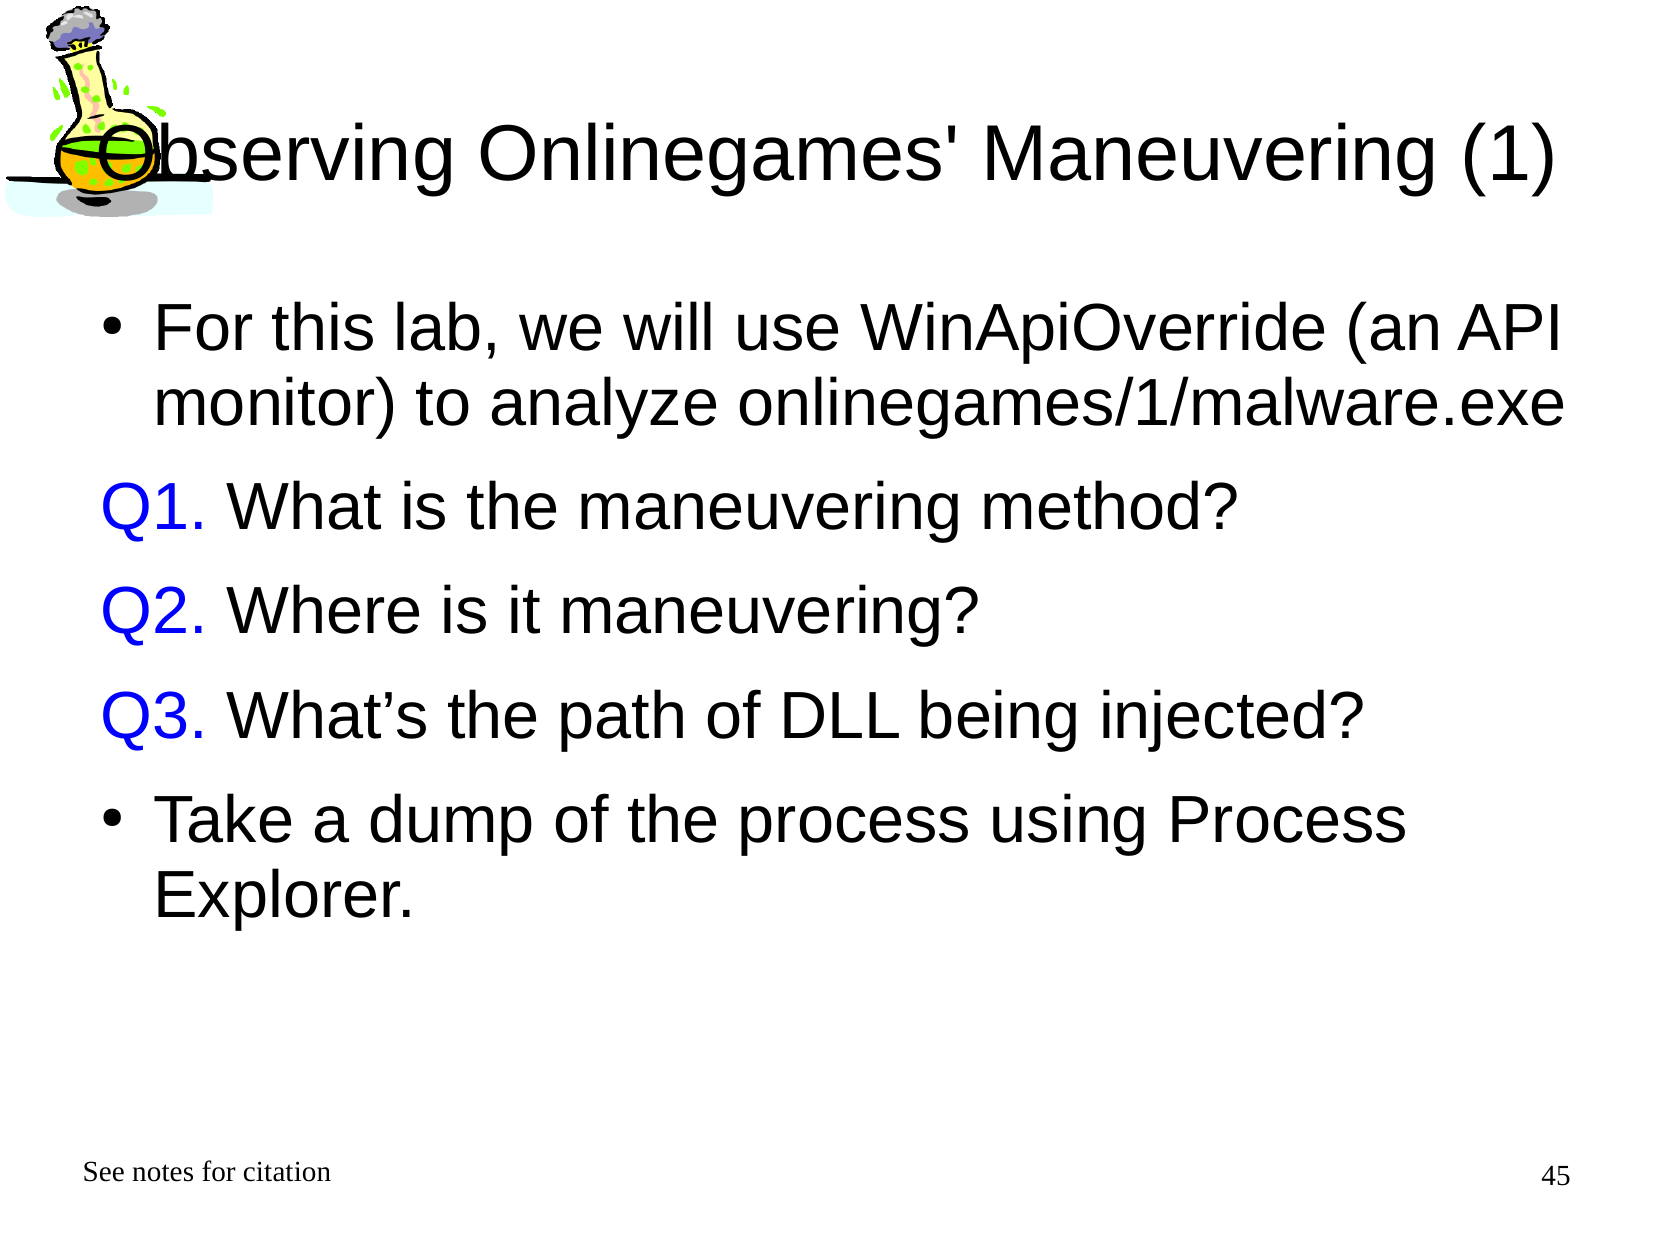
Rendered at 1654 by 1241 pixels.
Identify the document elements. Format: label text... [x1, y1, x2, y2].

picture [5, 6, 213, 217]
list For this lab, we will use WinApiOverride (an API monitor) to analyze onlinegames/1/malware.exe What is the maneuvering method? Where is it maneuvering? What’s the path of DLL being injected? Take a dump of the process using Process Explorer. [82, 290, 1576, 1126]
title Observing Onlinegames' Maneuvering (1) [82, 49, 1571, 257]
